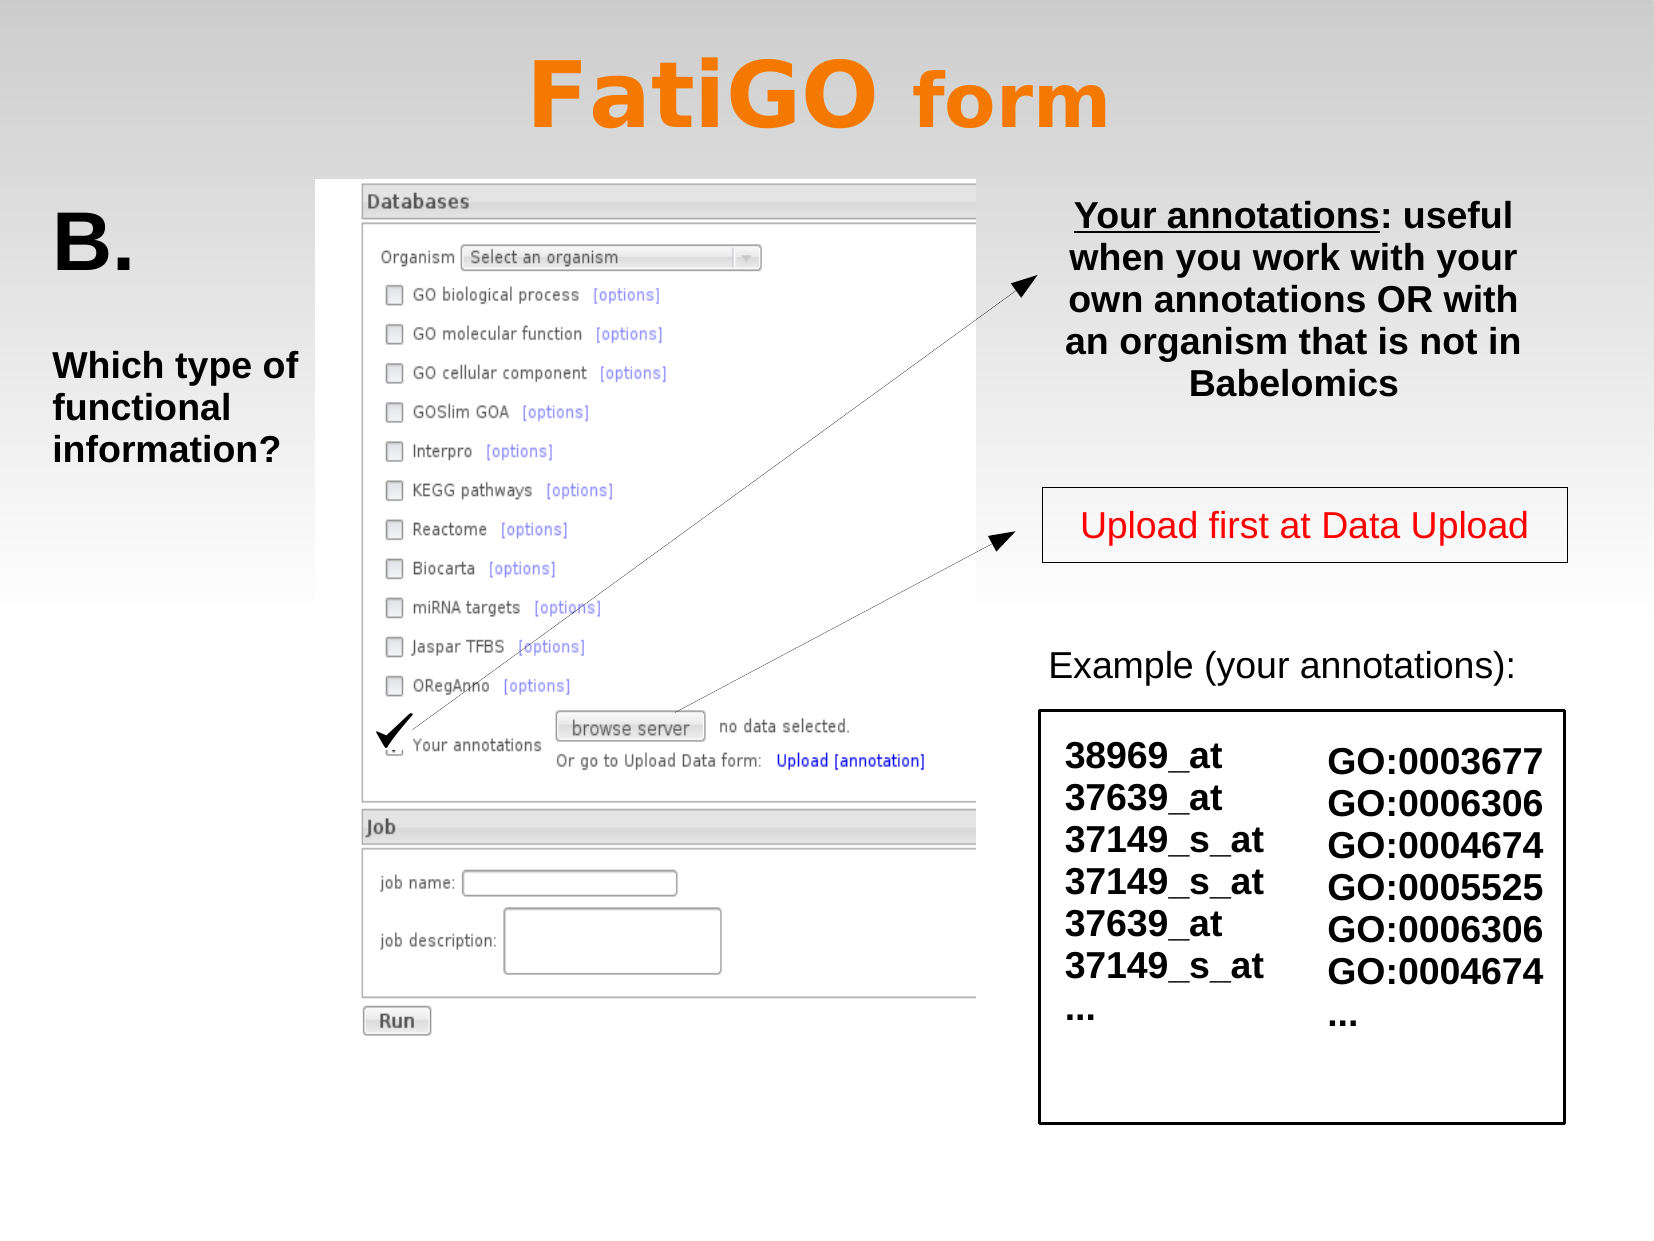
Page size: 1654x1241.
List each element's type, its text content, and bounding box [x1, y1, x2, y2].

text_box 38969_at 37639_at 37149_s_at 37149_s_at 37639_at 37149_s_at ... [1050, 726, 1563, 1082]
text_box Your annotations: useful when you work with your own annotations OR with an organism that is not in Babelomics [1050, 187, 1538, 451]
picture [315, 179, 976, 1051]
text_box B. [37, 187, 188, 310]
text_box Which type of functional information? [37, 337, 315, 498]
title FatiGO form [75, 0, 1564, 193]
text_box GO:0003677 GO:0006306 GO:0004674 GO:0005525 GO:0006306 GO:0004674 ... [1312, 733, 1654, 1088]
text_box Upload first at Data Upload [1042, 487, 1568, 563]
text_box Example (your annotations): [1012, 637, 1538, 699]
